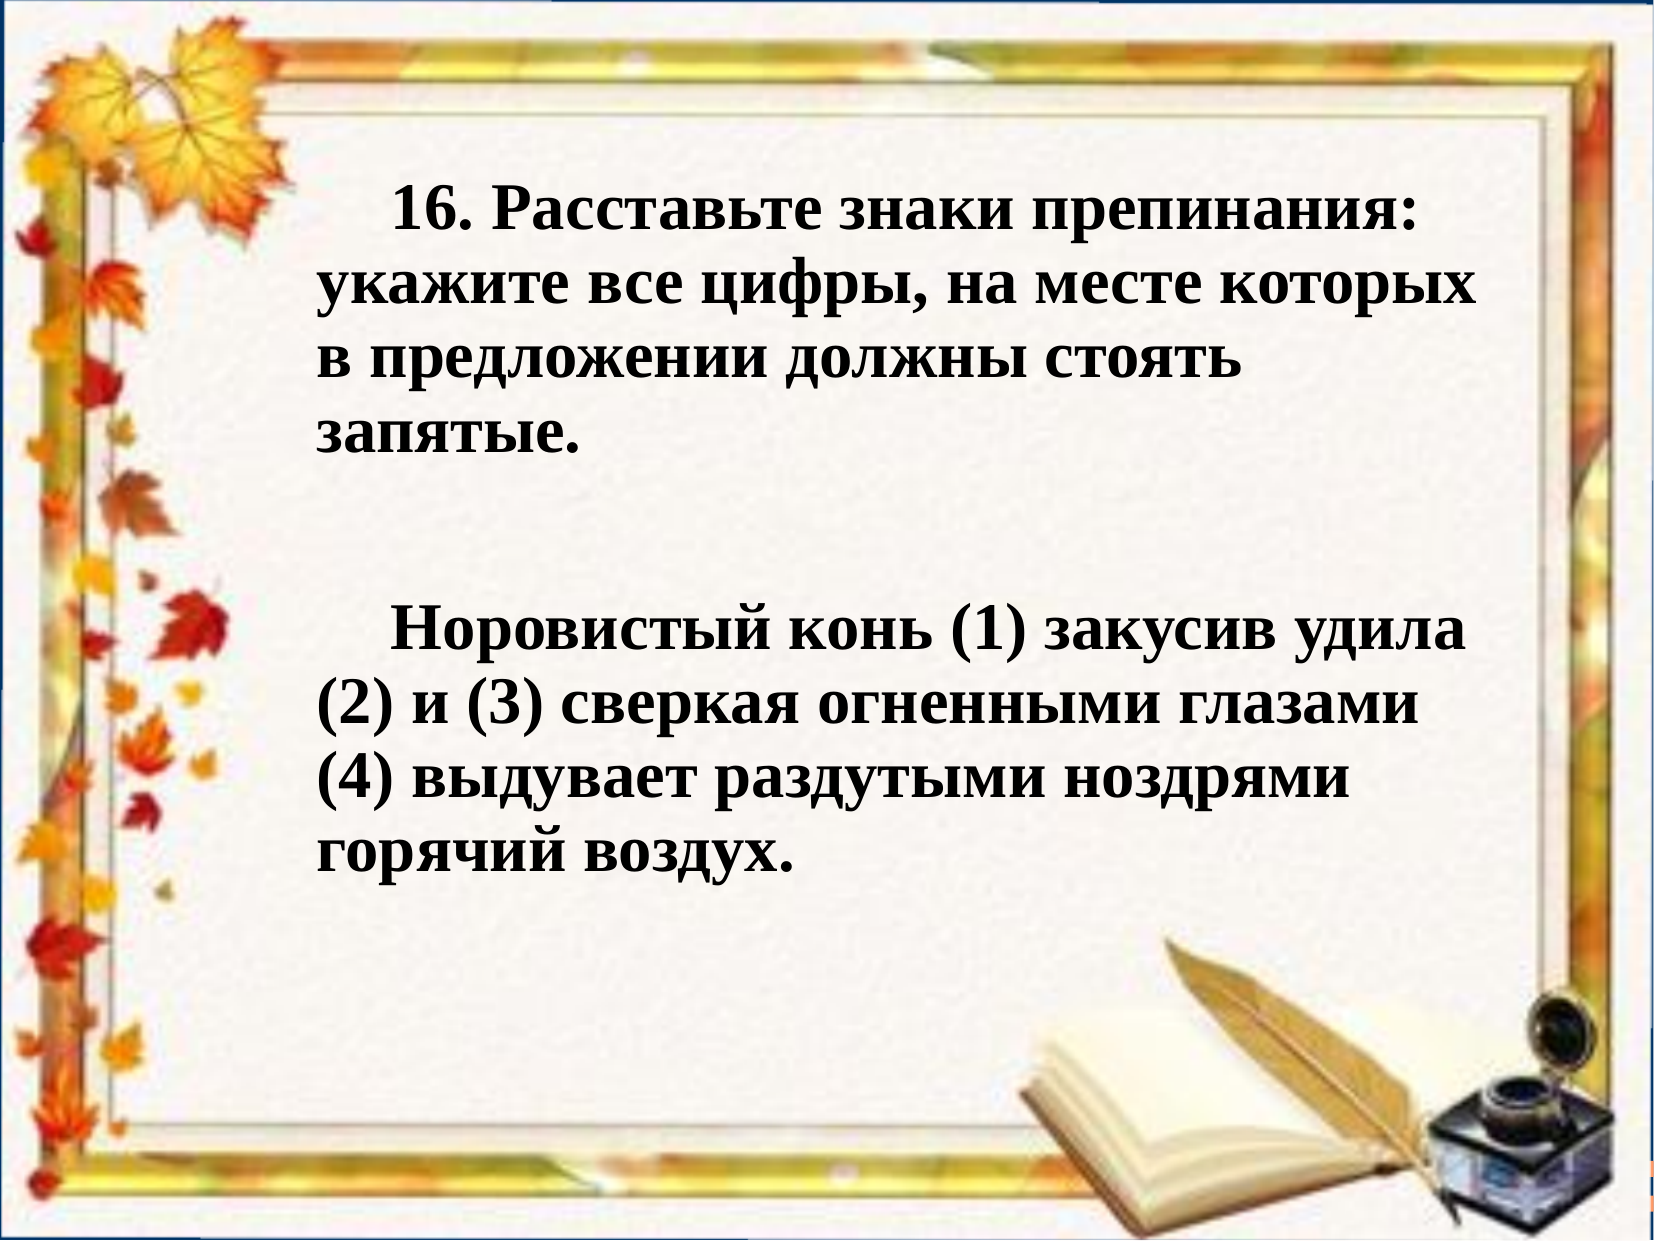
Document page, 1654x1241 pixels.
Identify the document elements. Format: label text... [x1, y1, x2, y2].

picture [0, 0, 1654, 1241]
text_box 16. Расставьте знаки препинания: укажите все цифры, на месте которых в предложении должны стоять запятые. Норовистый конь (1) закусив удила (2) и (3) сверкая огненными глазами (4) выдувает раздутыми ноздрями горячий воздух. [302, 162, 1517, 993]
